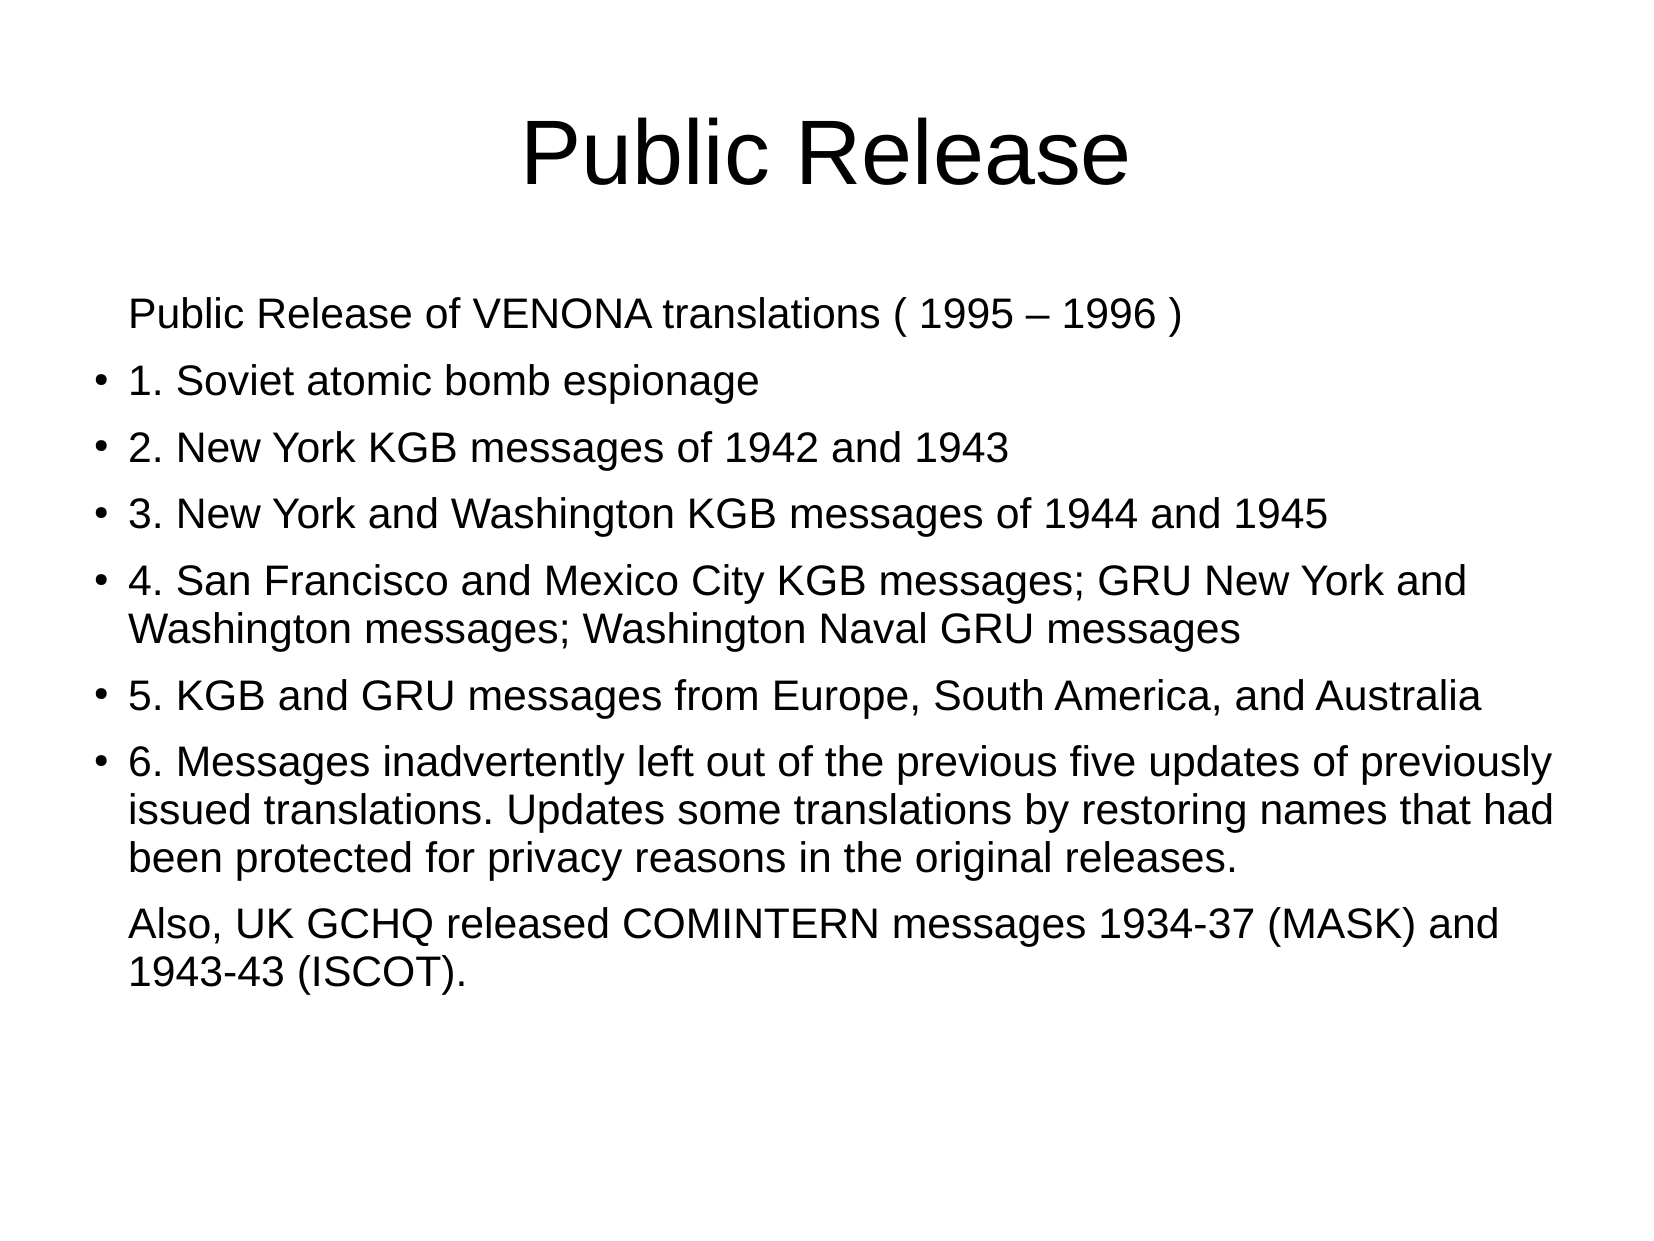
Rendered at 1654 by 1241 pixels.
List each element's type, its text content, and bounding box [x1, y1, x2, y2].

title Public Release [82, 49, 1571, 257]
list Public Release of VENONA translations ( 1995 – 1996 ) 1. Soviet atomic bomb espionage 2. New York KGB messages of 1942 and 1943 3. New York and Washington KGB messages of 1944 and 1945 4. San Francisco and Mexico City KGB messages; GRU New York and Washington messages; Washington Naval GRU messages 5. KGB and GRU messages from Europe, South America, and Australia 6. Messages inadvertently left out of the previous five updates of previously issued translations. Updates some translations by restoring names that had been protected for privacy reasons in the original releases. Also, UK GCHQ released COMINTERN messages 1934-37 (MASK) and 1943-43 (ISCOT). [82, 290, 1571, 1010]
